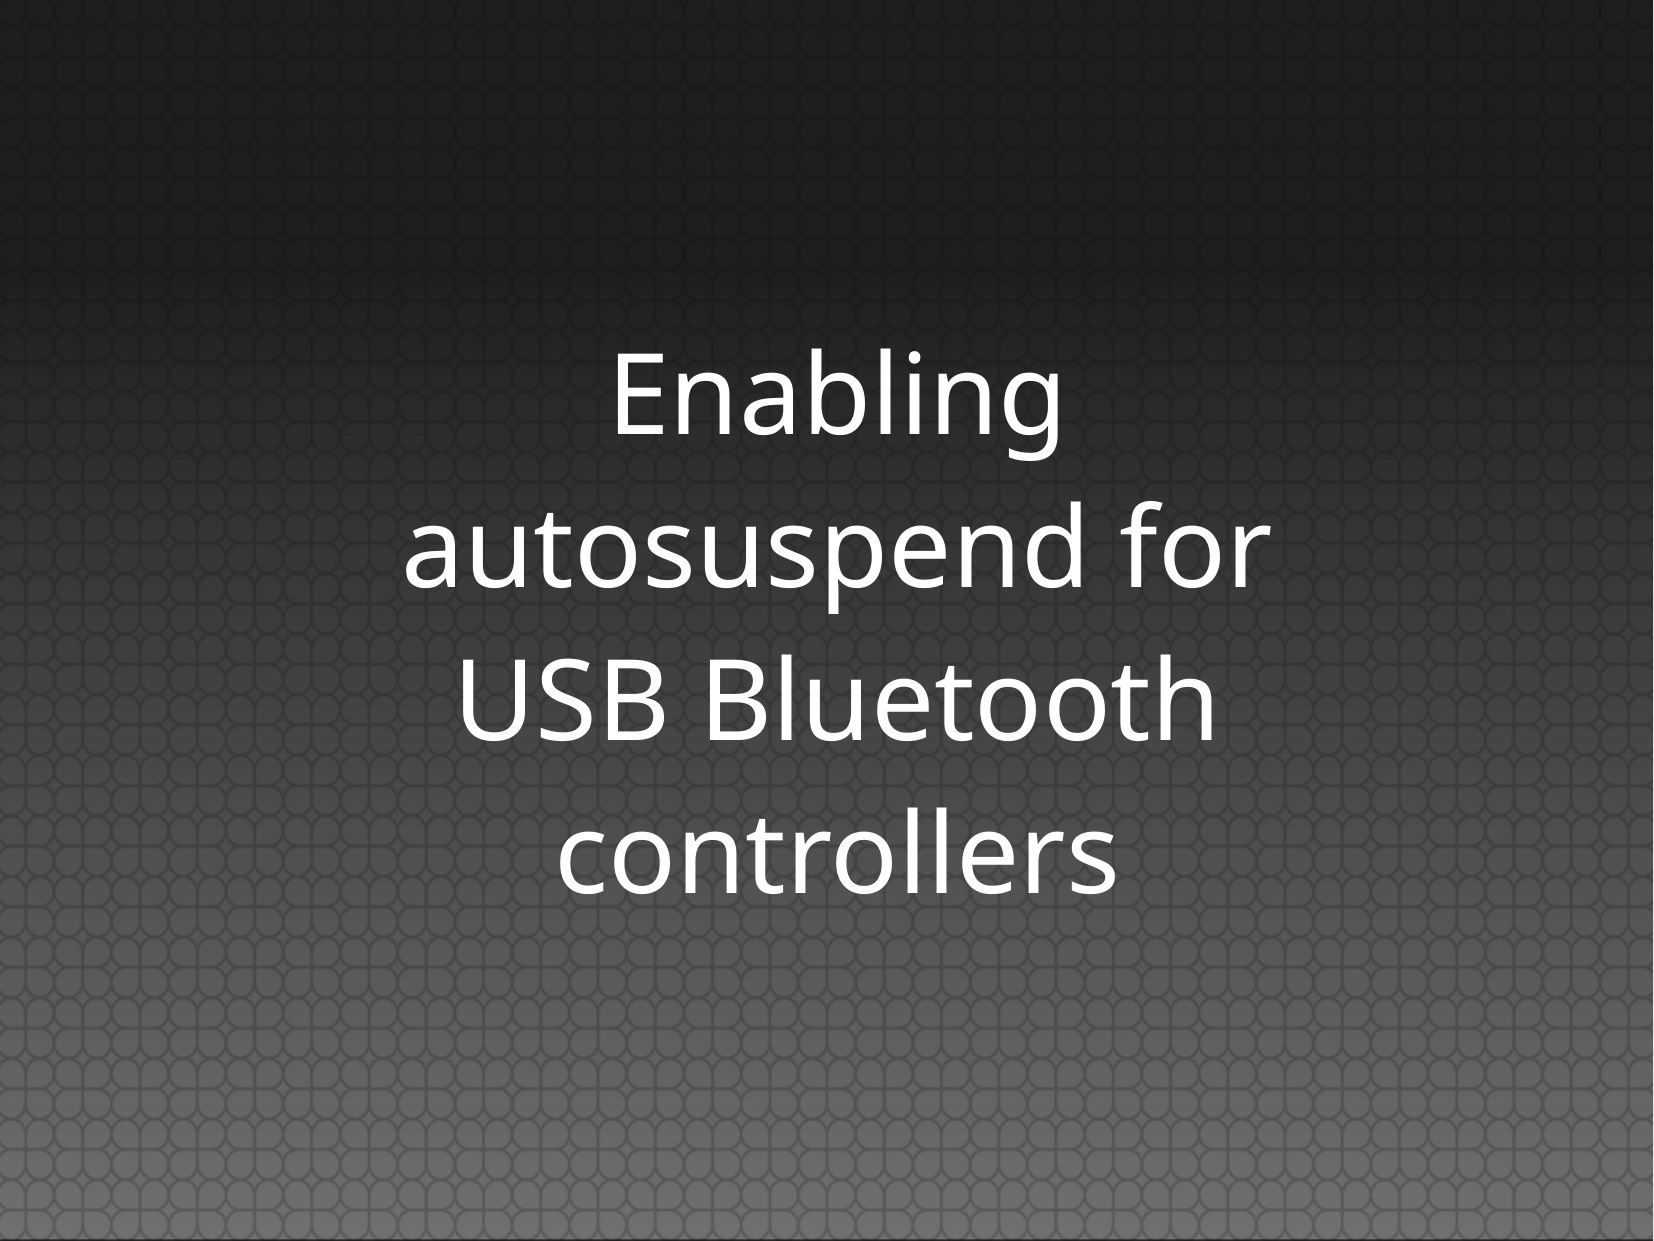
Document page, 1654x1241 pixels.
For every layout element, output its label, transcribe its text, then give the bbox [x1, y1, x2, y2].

title Enabling autosuspend for USB Bluetooth controllers [350, 307, 1325, 934]
picture [0, 0, 1654, 1241]
